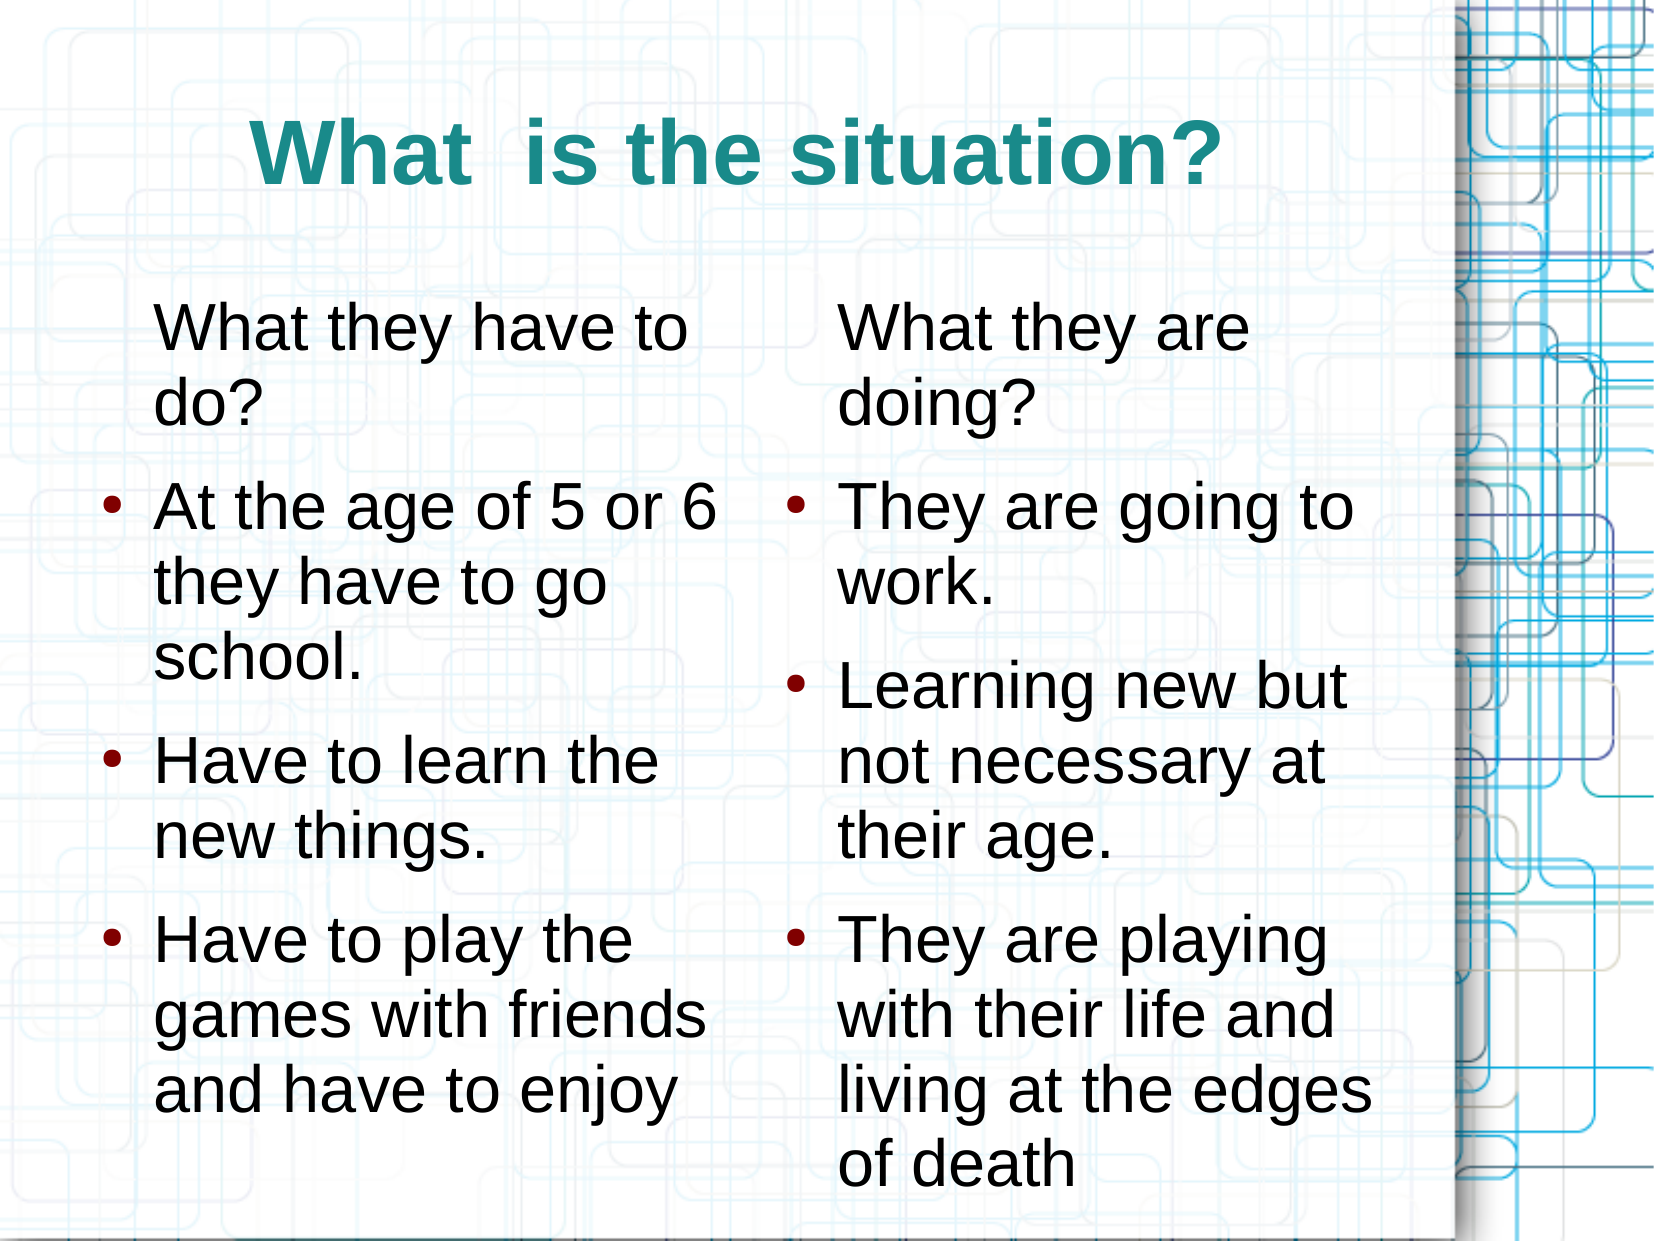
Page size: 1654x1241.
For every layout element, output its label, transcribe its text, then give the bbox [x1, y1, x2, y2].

picture [0, 0, 1654, 1241]
list What they have to do? At the age of 5 or 6 they have to go school. Have to learn the new things. Have to play the games with friends and have to enjoy [82, 290, 734, 1127]
list What they are doing? They are going to work. Learning new but not necessary at their age. They are playing with their life and living at the edges of death [766, 290, 1418, 1202]
title What is the situation? [59, 49, 1418, 257]
